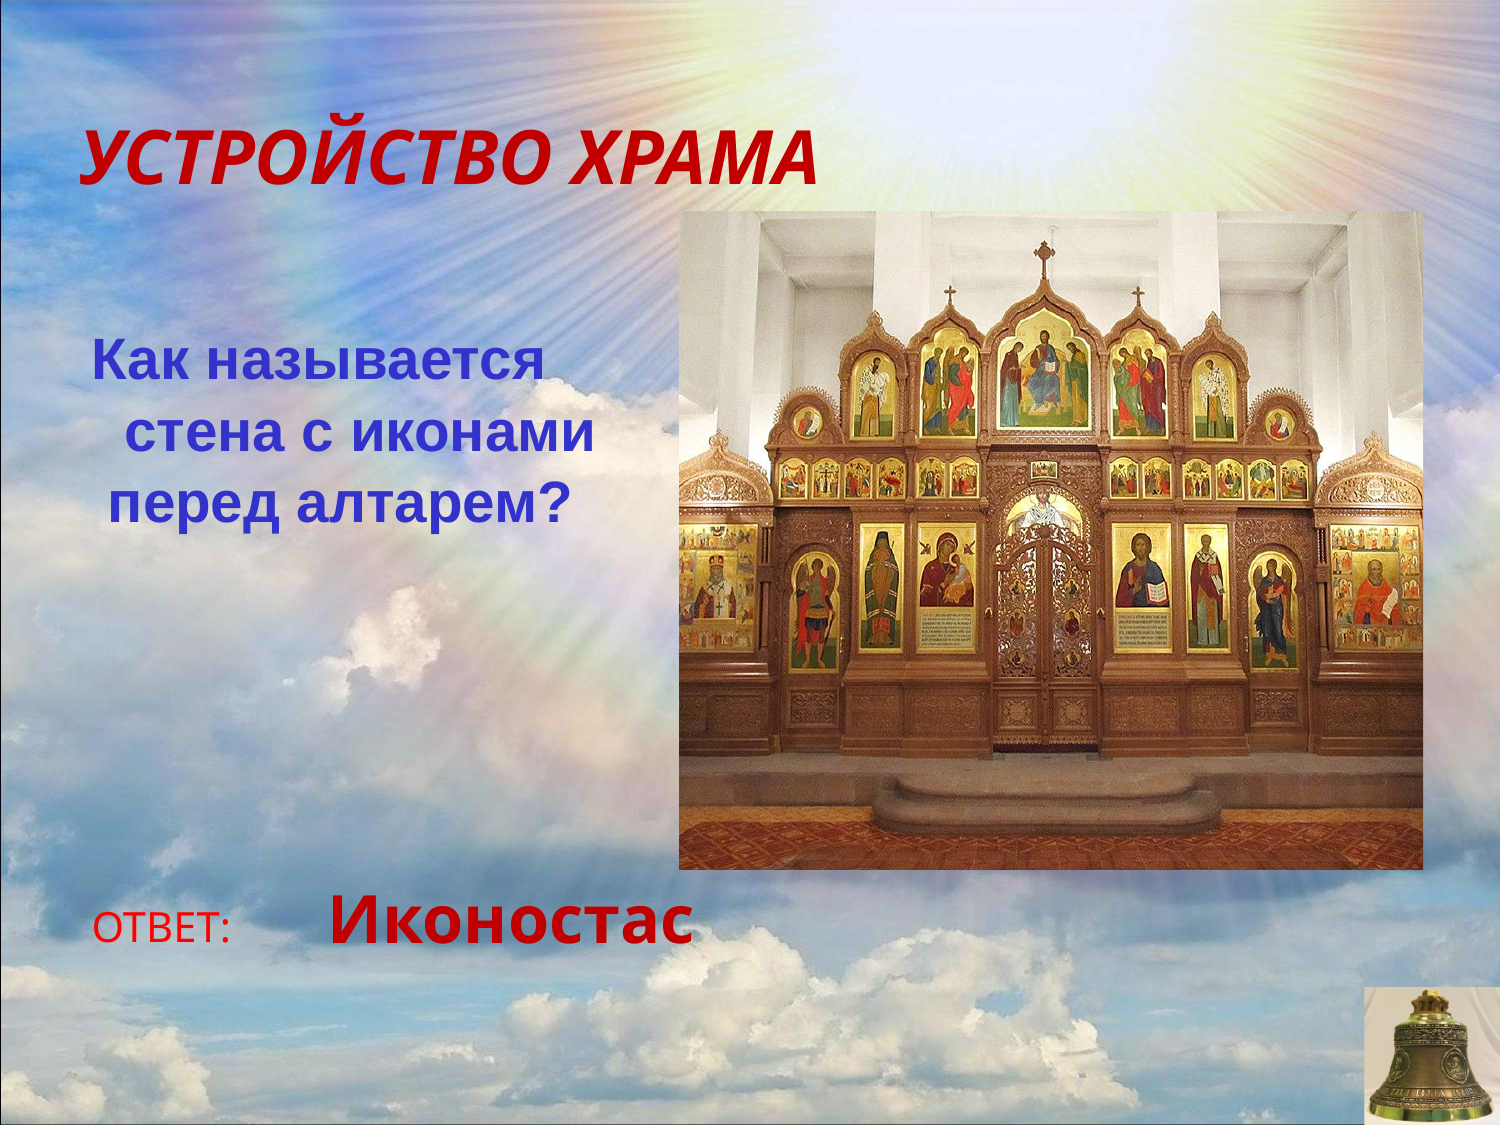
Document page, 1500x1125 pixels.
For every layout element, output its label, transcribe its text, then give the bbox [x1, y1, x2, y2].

text_box Как называется стена с иконами перед алтарем? [76, 267, 679, 542]
picture [0, 0, 1500, 1125]
text_box ОТВЕТ: [76, 893, 312, 959]
text_box УСТРОЙСТВО ХРАМА [64, 101, 927, 207]
text_box Иконостас [312, 869, 750, 1071]
